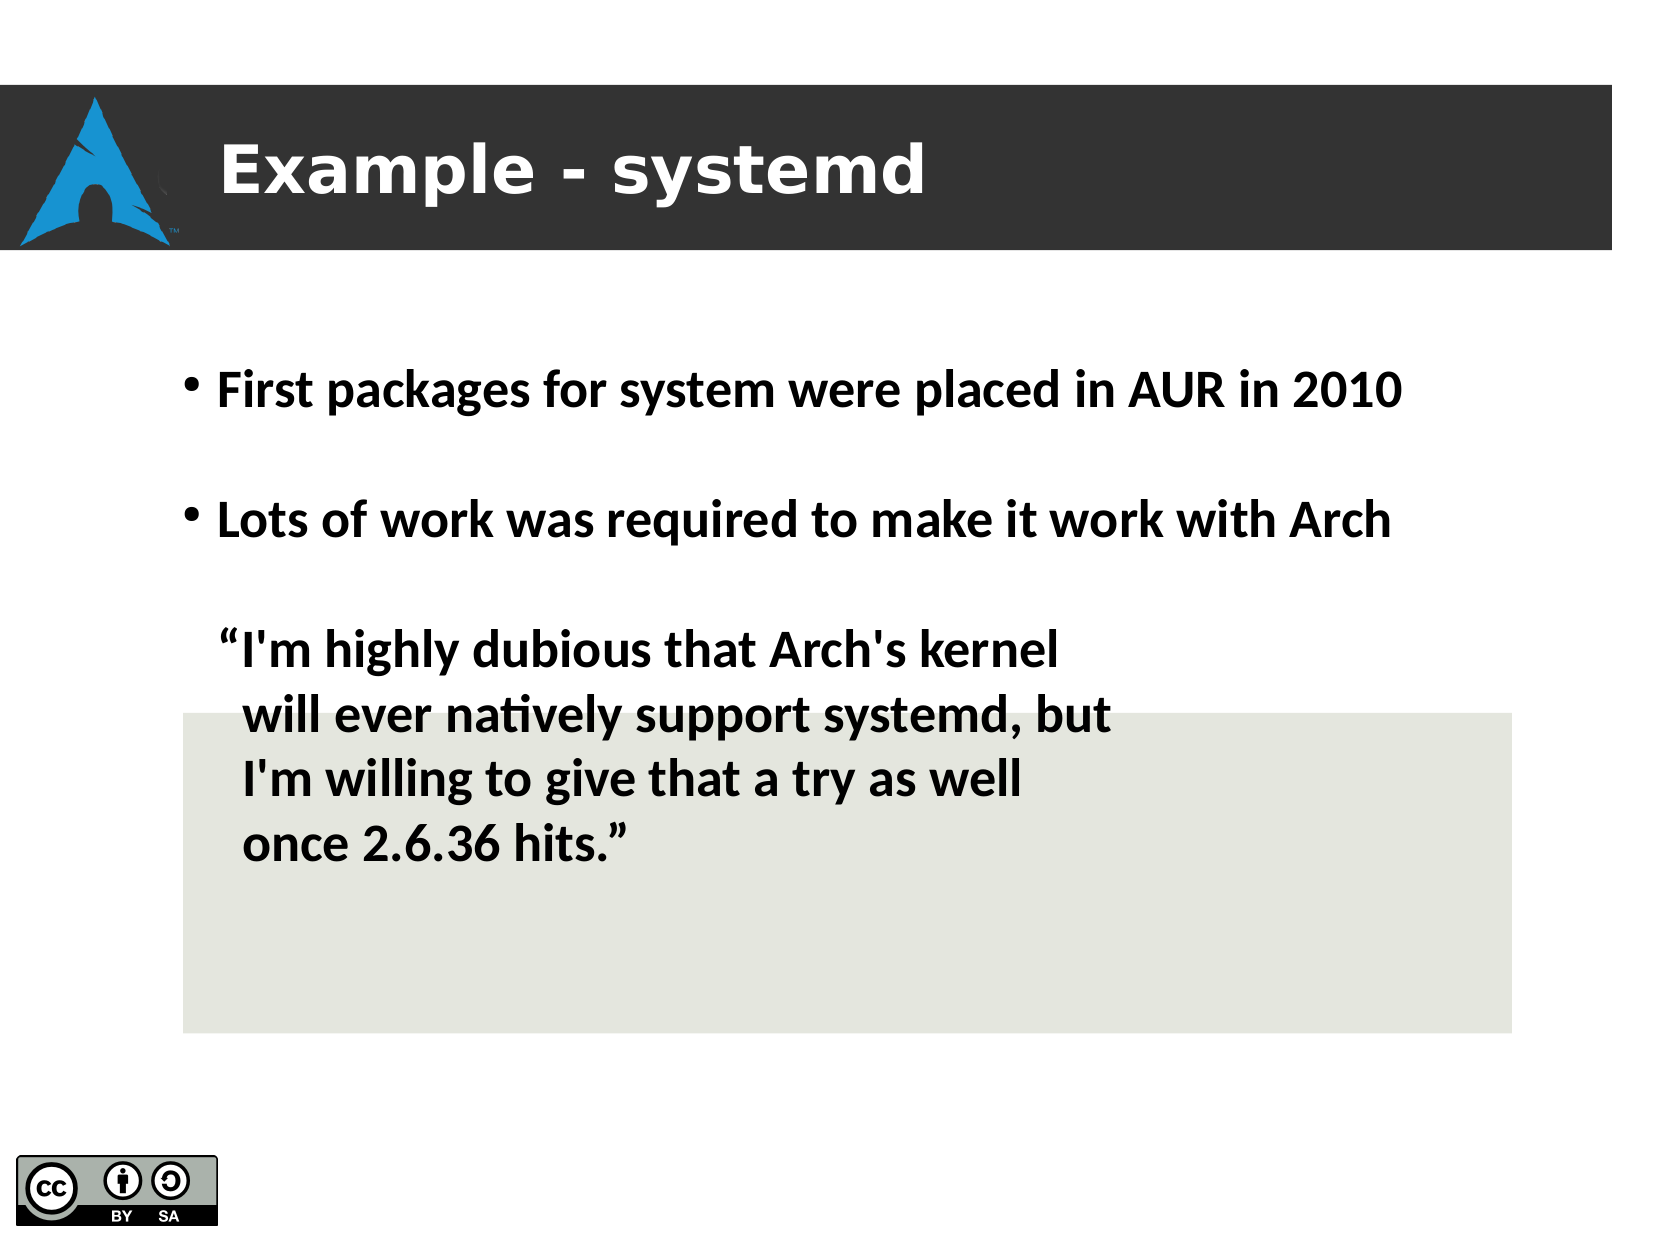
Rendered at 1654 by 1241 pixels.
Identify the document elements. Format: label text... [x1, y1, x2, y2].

picture [16, 1155, 218, 1227]
picture [0, 81, 188, 260]
text_box First packages for system were placed in AUR in 2010 Lots of work was required to make it work with Arch “I'm highly dubious that Arch's kernel will ever natively support systemd, but I'm willing to give that a try as well once 2.6.36 hits.” [167, 345, 1612, 1134]
text_box Example - systemd [188, 84, 1612, 250]
